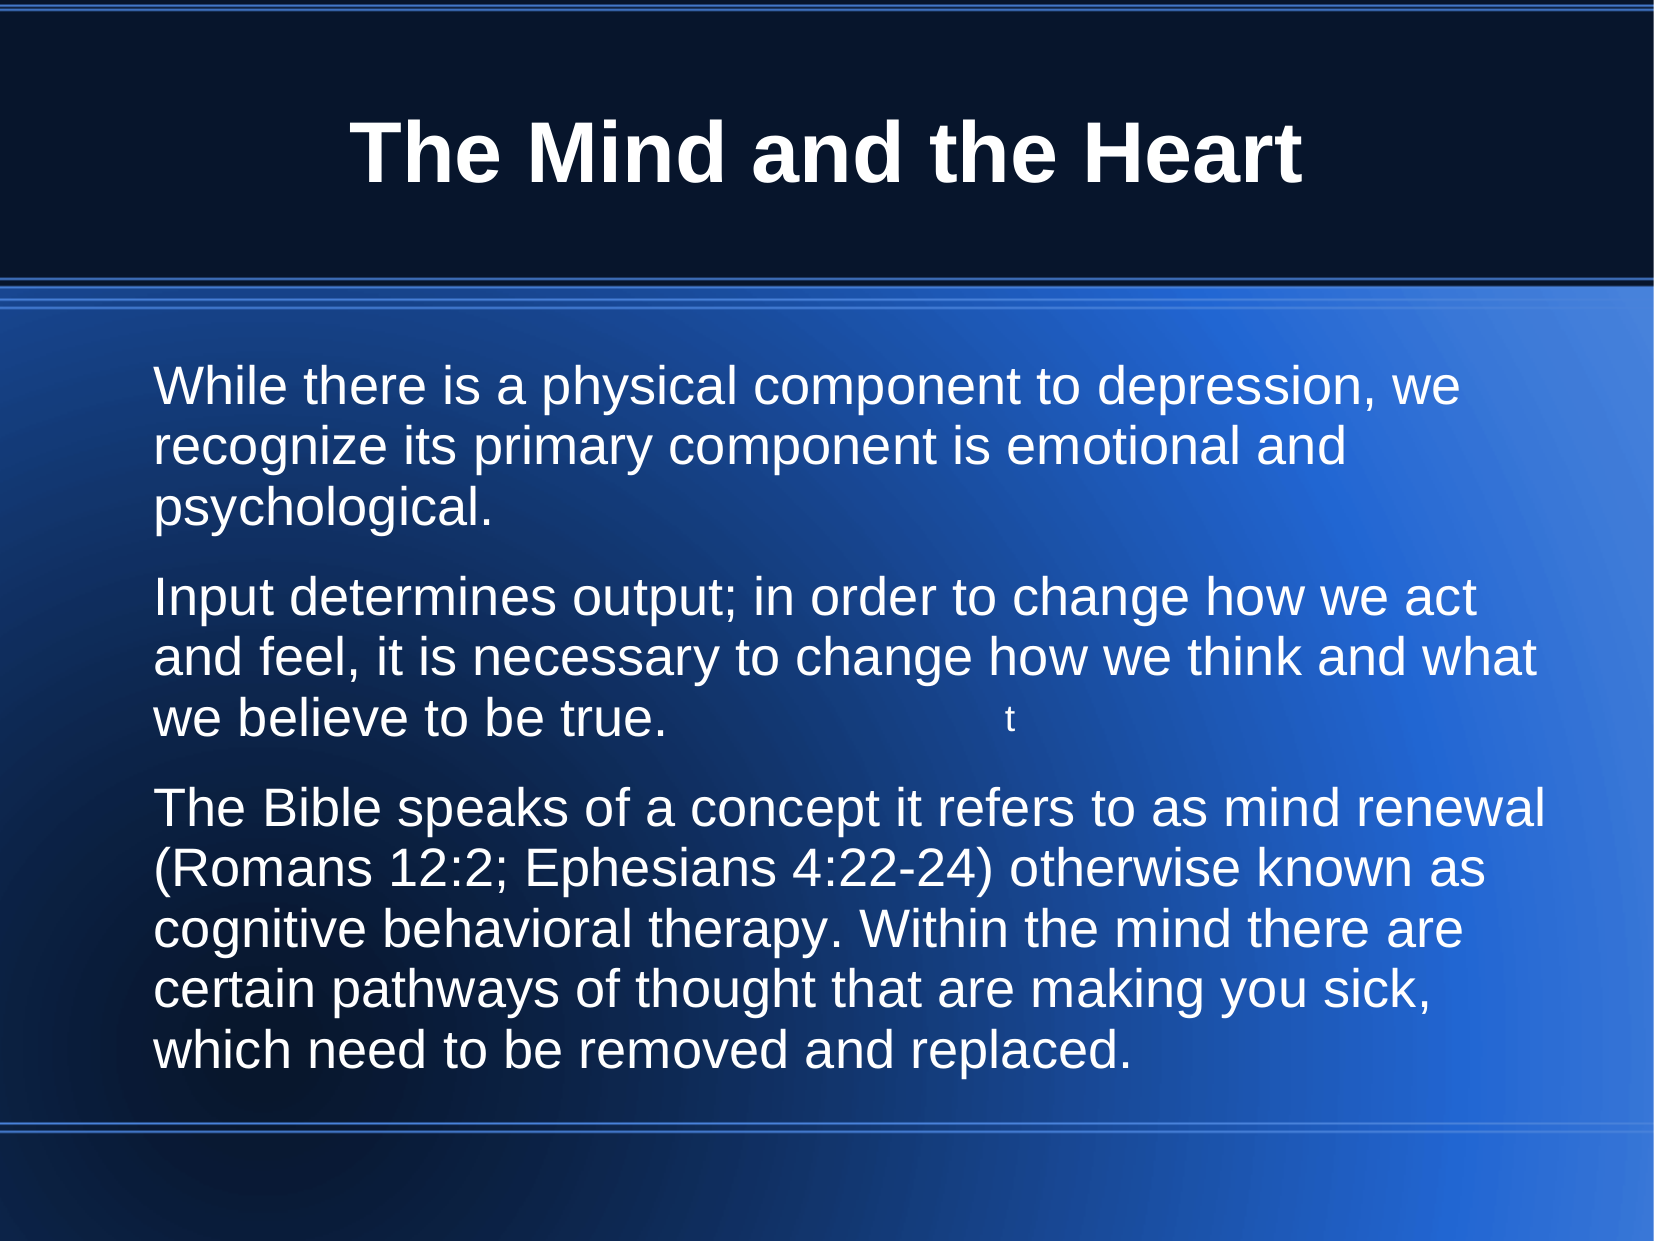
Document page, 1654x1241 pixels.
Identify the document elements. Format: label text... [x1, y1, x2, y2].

picture [0, 0, 1654, 1241]
title The Mind and the Heart [82, 49, 1571, 257]
text_box t [990, 690, 1031, 747]
list While there is a physical component to depression, we recognize its primary component is emotional and psychological. Input determines output; in order to change how we act and feel, it is necessary to change how we think and what we believe to be true. The Bible speaks of a concept it refers to as mind renewal (Romans 12:2; Ephesians 4:22-24) otherwise known as cognitive behavioral therapy. Within the mind there are certain pathways of thought that are making you sick, which need to be removed and replaced. [82, 355, 1571, 1166]
